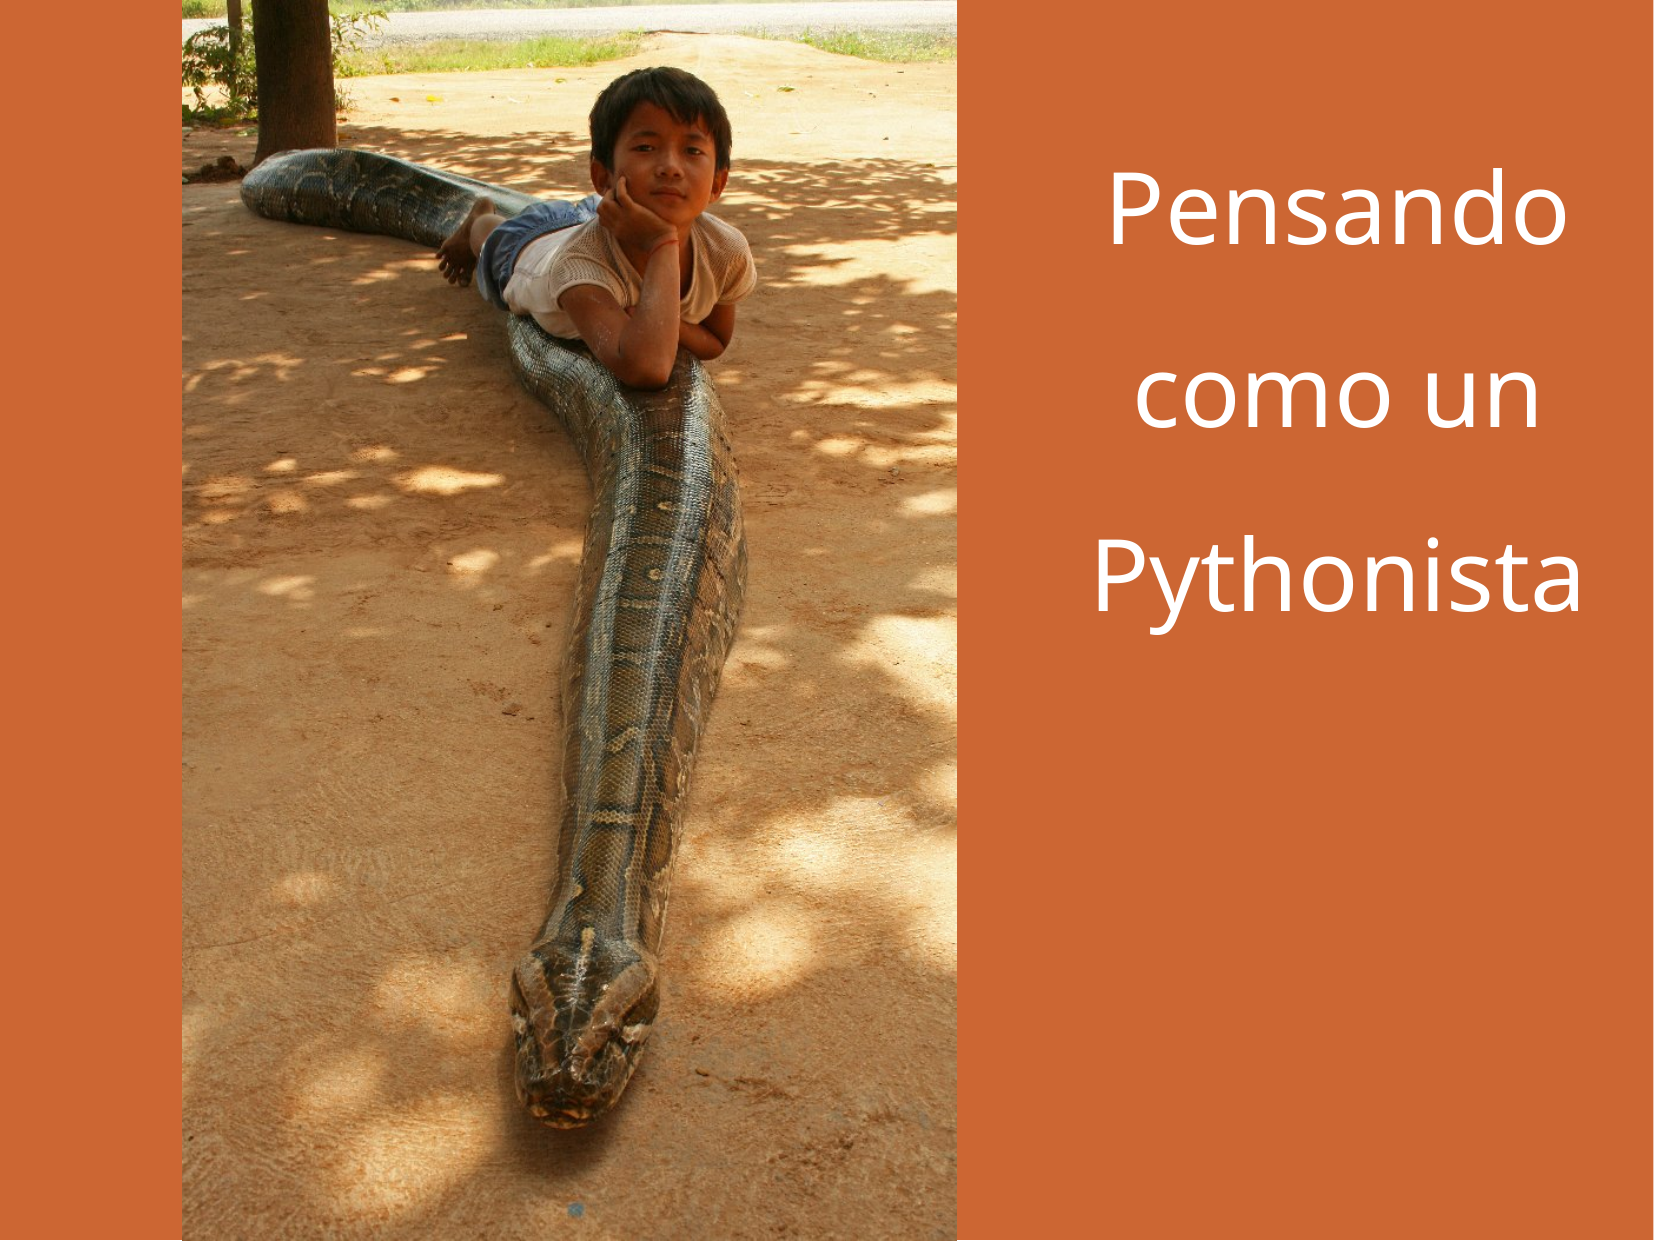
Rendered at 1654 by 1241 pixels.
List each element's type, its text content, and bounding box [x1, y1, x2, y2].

picture [182, 0, 957, 1241]
text_box Pensando como un Pythonista [1074, 129, 1592, 577]
